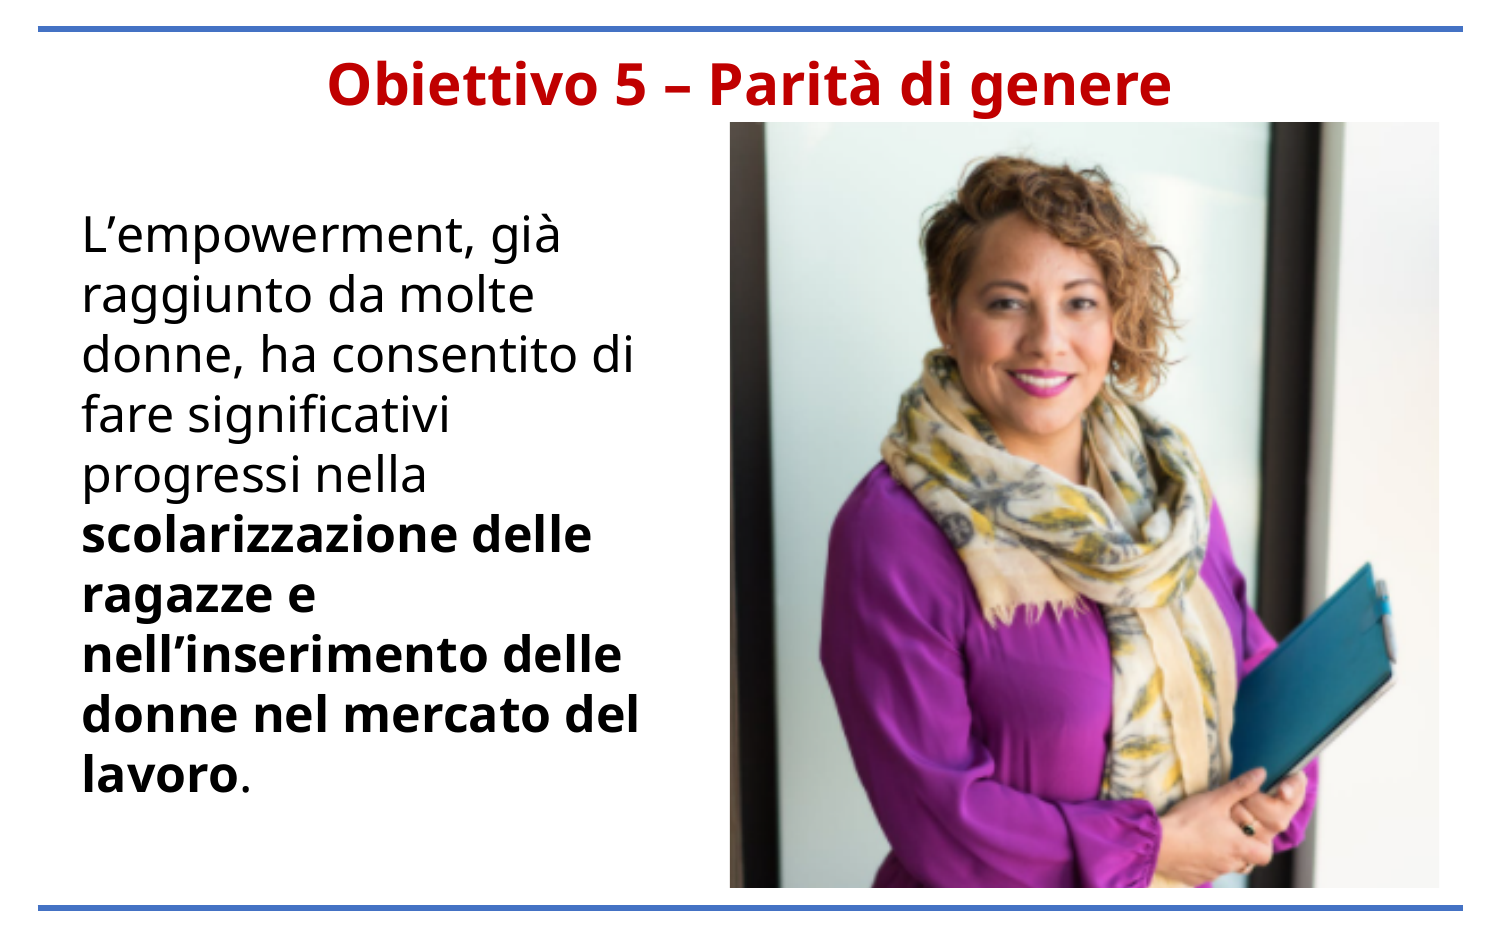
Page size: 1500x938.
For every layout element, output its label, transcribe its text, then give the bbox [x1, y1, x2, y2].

title Obiettivo 5 – Parità di genere [0, 47, 1500, 104]
text_box L’empowerment, già raggiunto da molte donne, ha consentito di fare significativi progressi nella scolarizzazione delle ragazze e nell’inserimento delle donne nel mercato del lavoro. [66, 135, 694, 818]
picture [729, 122, 1440, 888]
